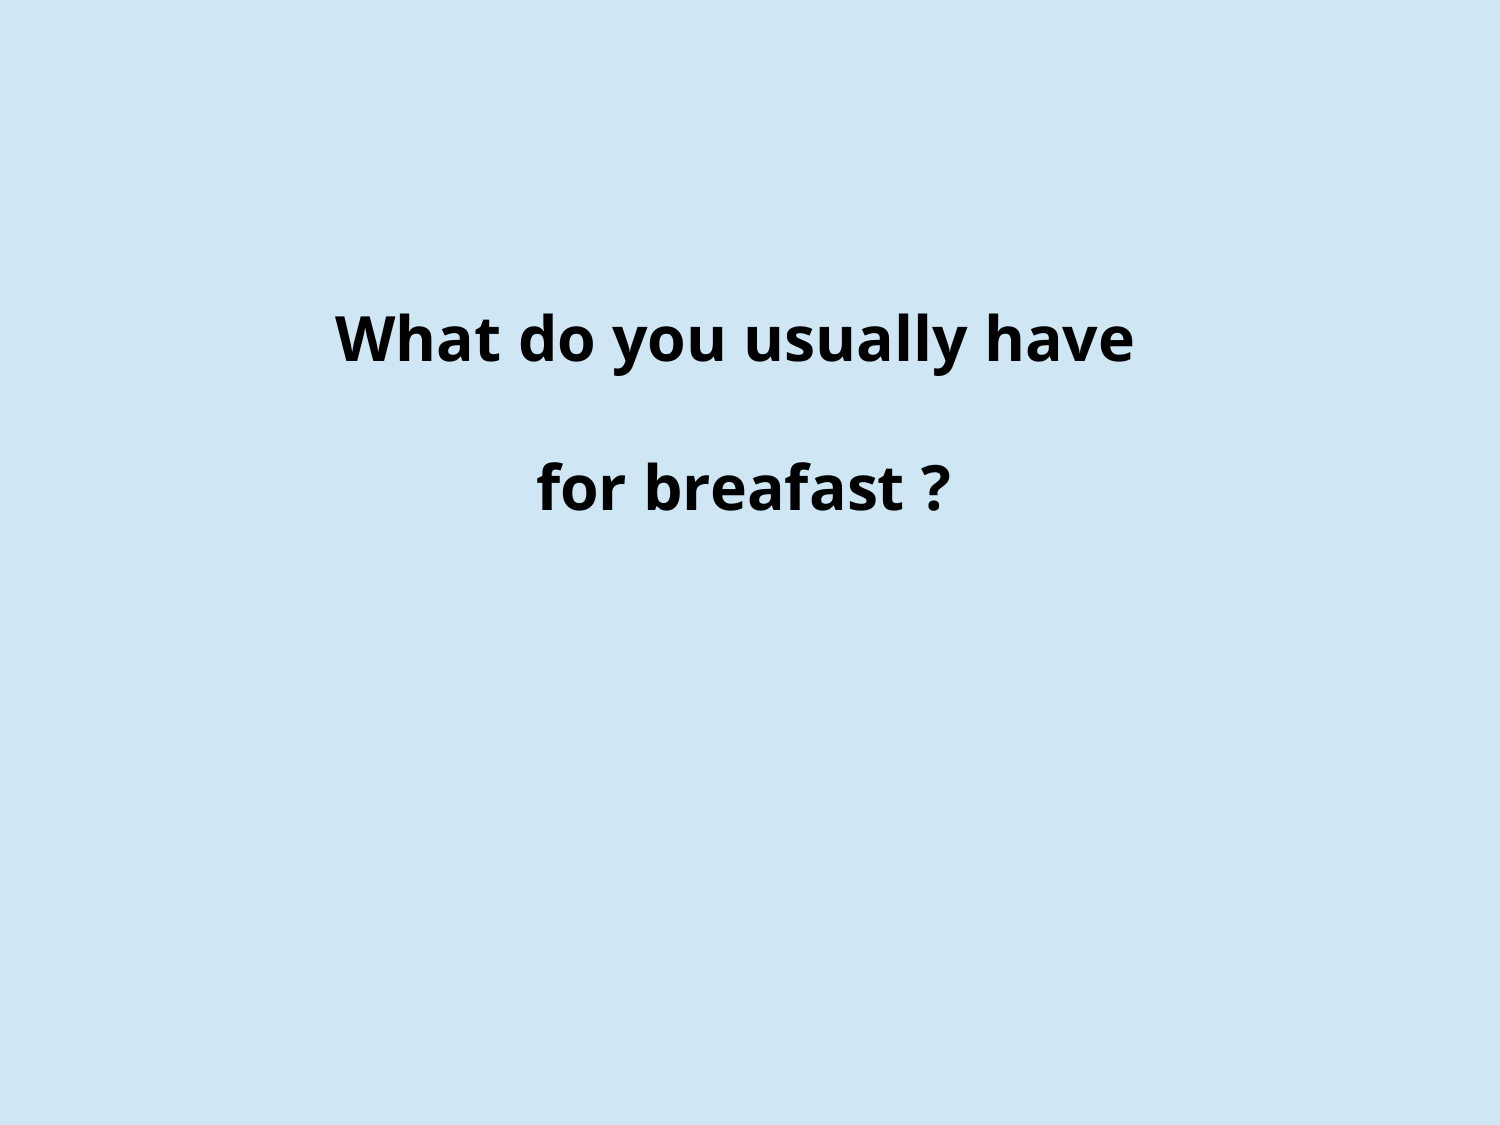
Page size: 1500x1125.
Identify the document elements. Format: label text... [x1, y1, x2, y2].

text_box What do you usually have for breafast ? [22, 216, 1465, 531]
